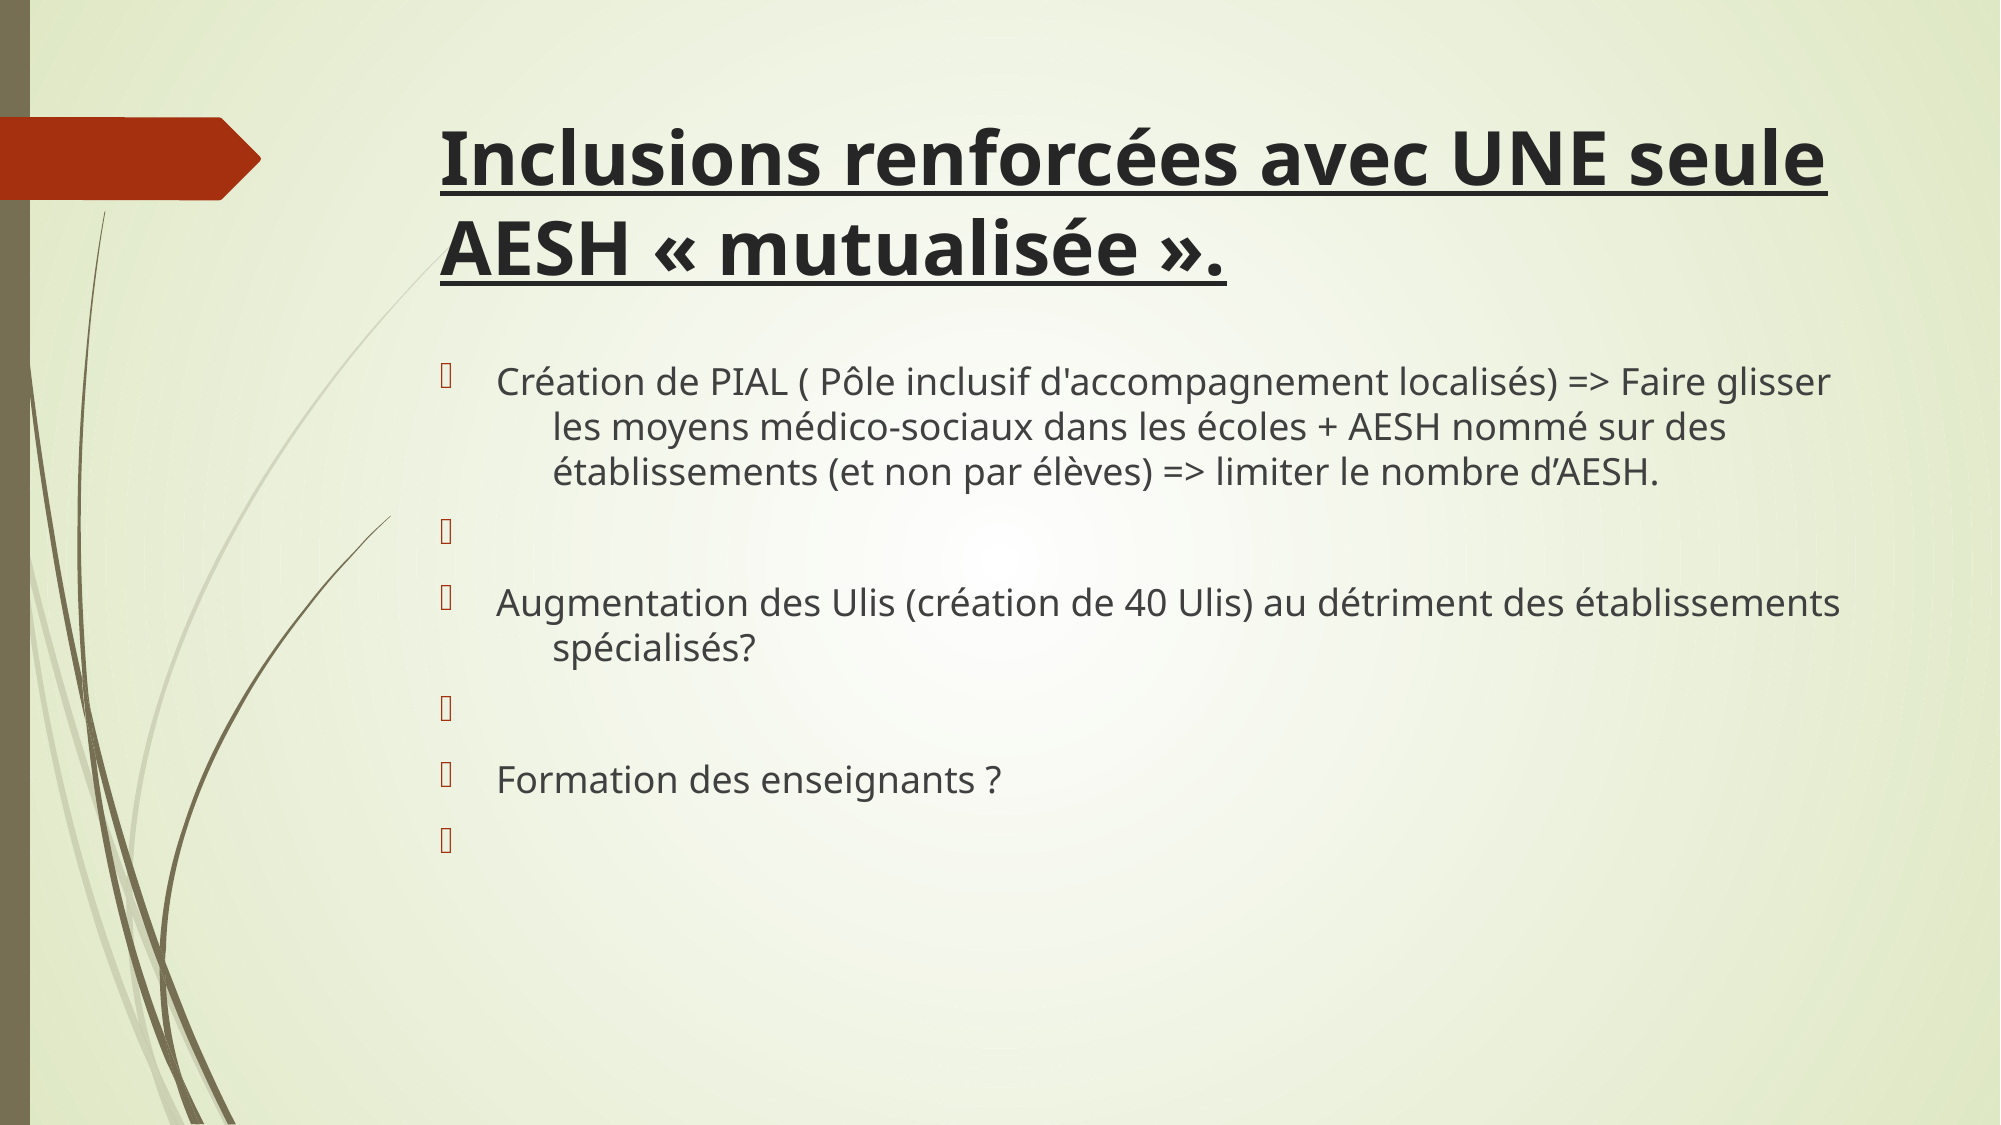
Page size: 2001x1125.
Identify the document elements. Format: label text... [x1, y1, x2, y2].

title Inclusions renforcées avec UNE seule AESH « mutualisée ». [425, 102, 1888, 313]
list Création de PIAL ( Pôle inclusif d'accompagnement localisés) => Faire glisser les moyens médico-sociaux dans les écoles + AESH nommé sur des établissements (et non par élèves) => limiter le nombre d’AESH. Augmentation des Ulis (création de 40 Ulis) au détriment des établissements spécialisés? Formation des enseignants ? [424, 350, 1888, 970]
